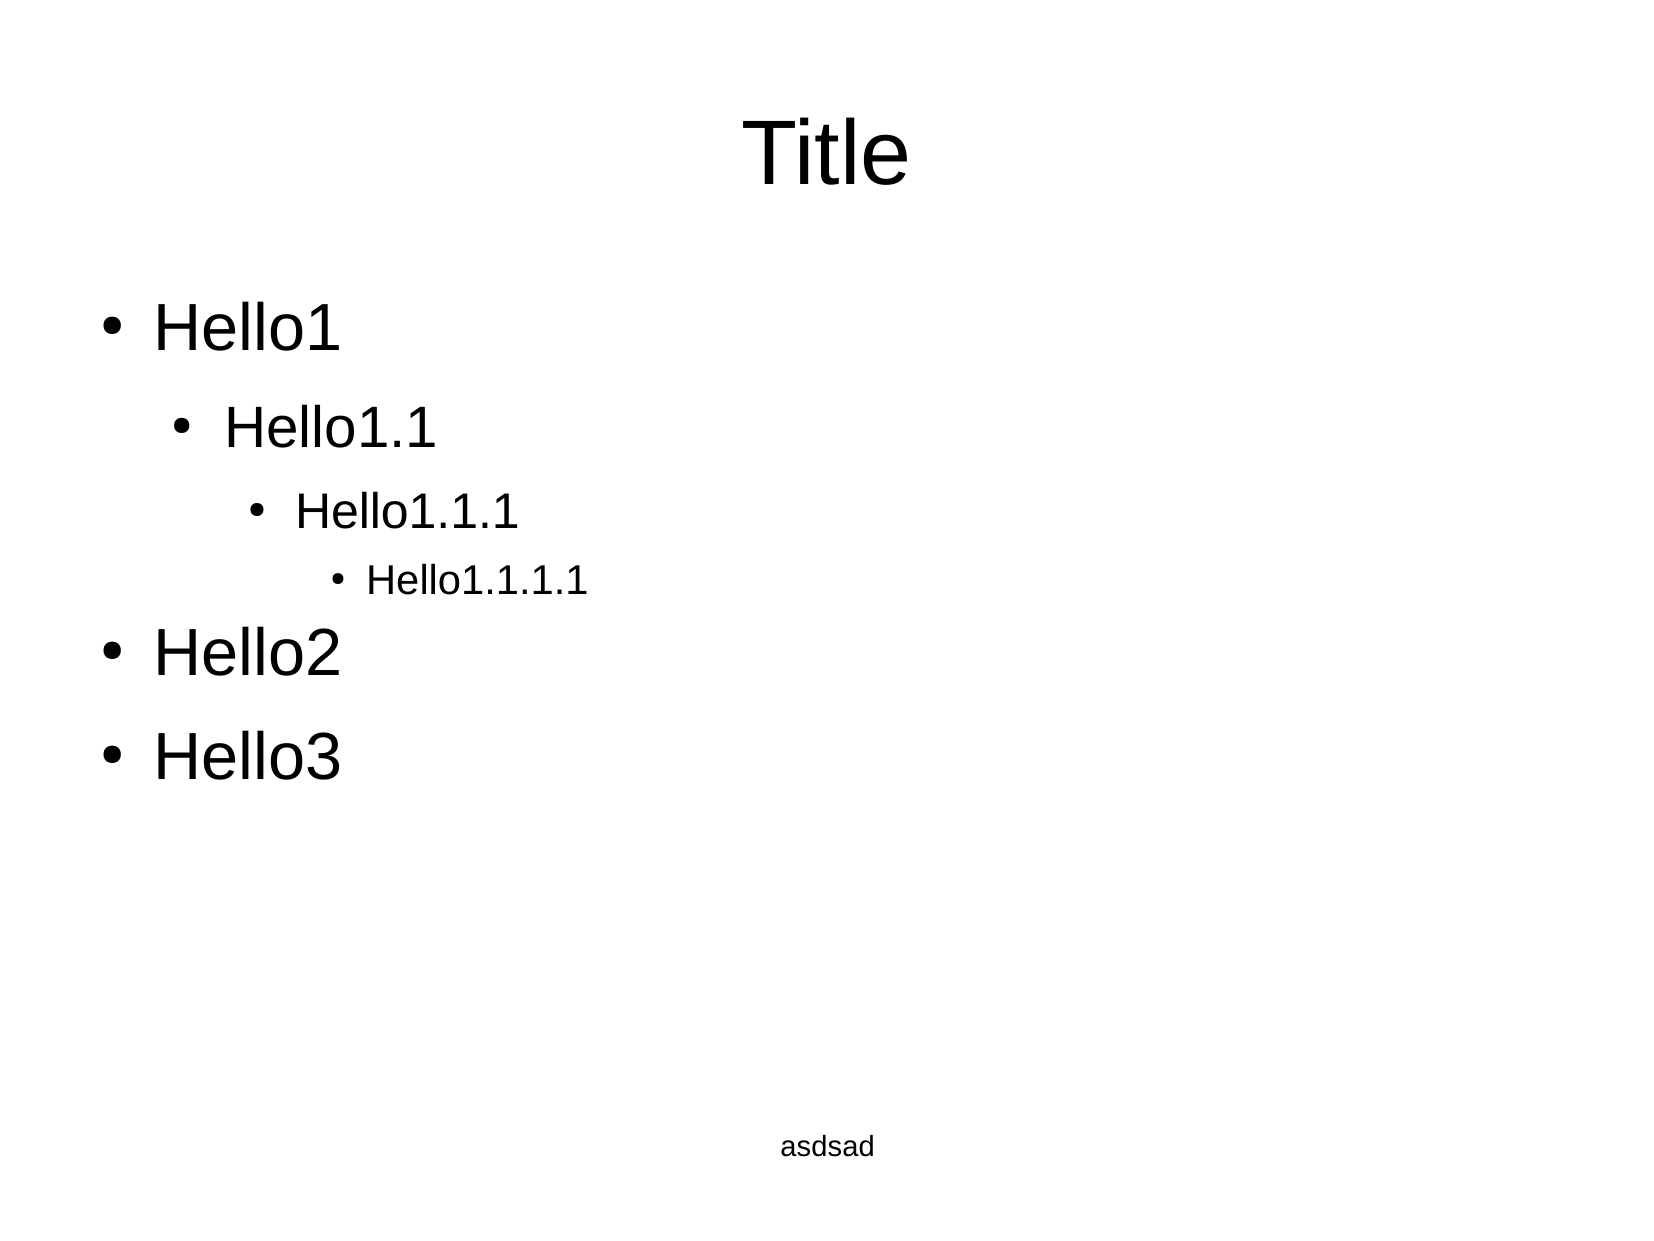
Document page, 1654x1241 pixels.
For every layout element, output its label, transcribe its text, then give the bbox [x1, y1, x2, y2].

title Title [82, 56, 1571, 250]
list Hello1 Hello1.1 Hello1.1.1 Hello1.1.1.1 Hello2 Hello3 [82, 290, 1571, 1094]
